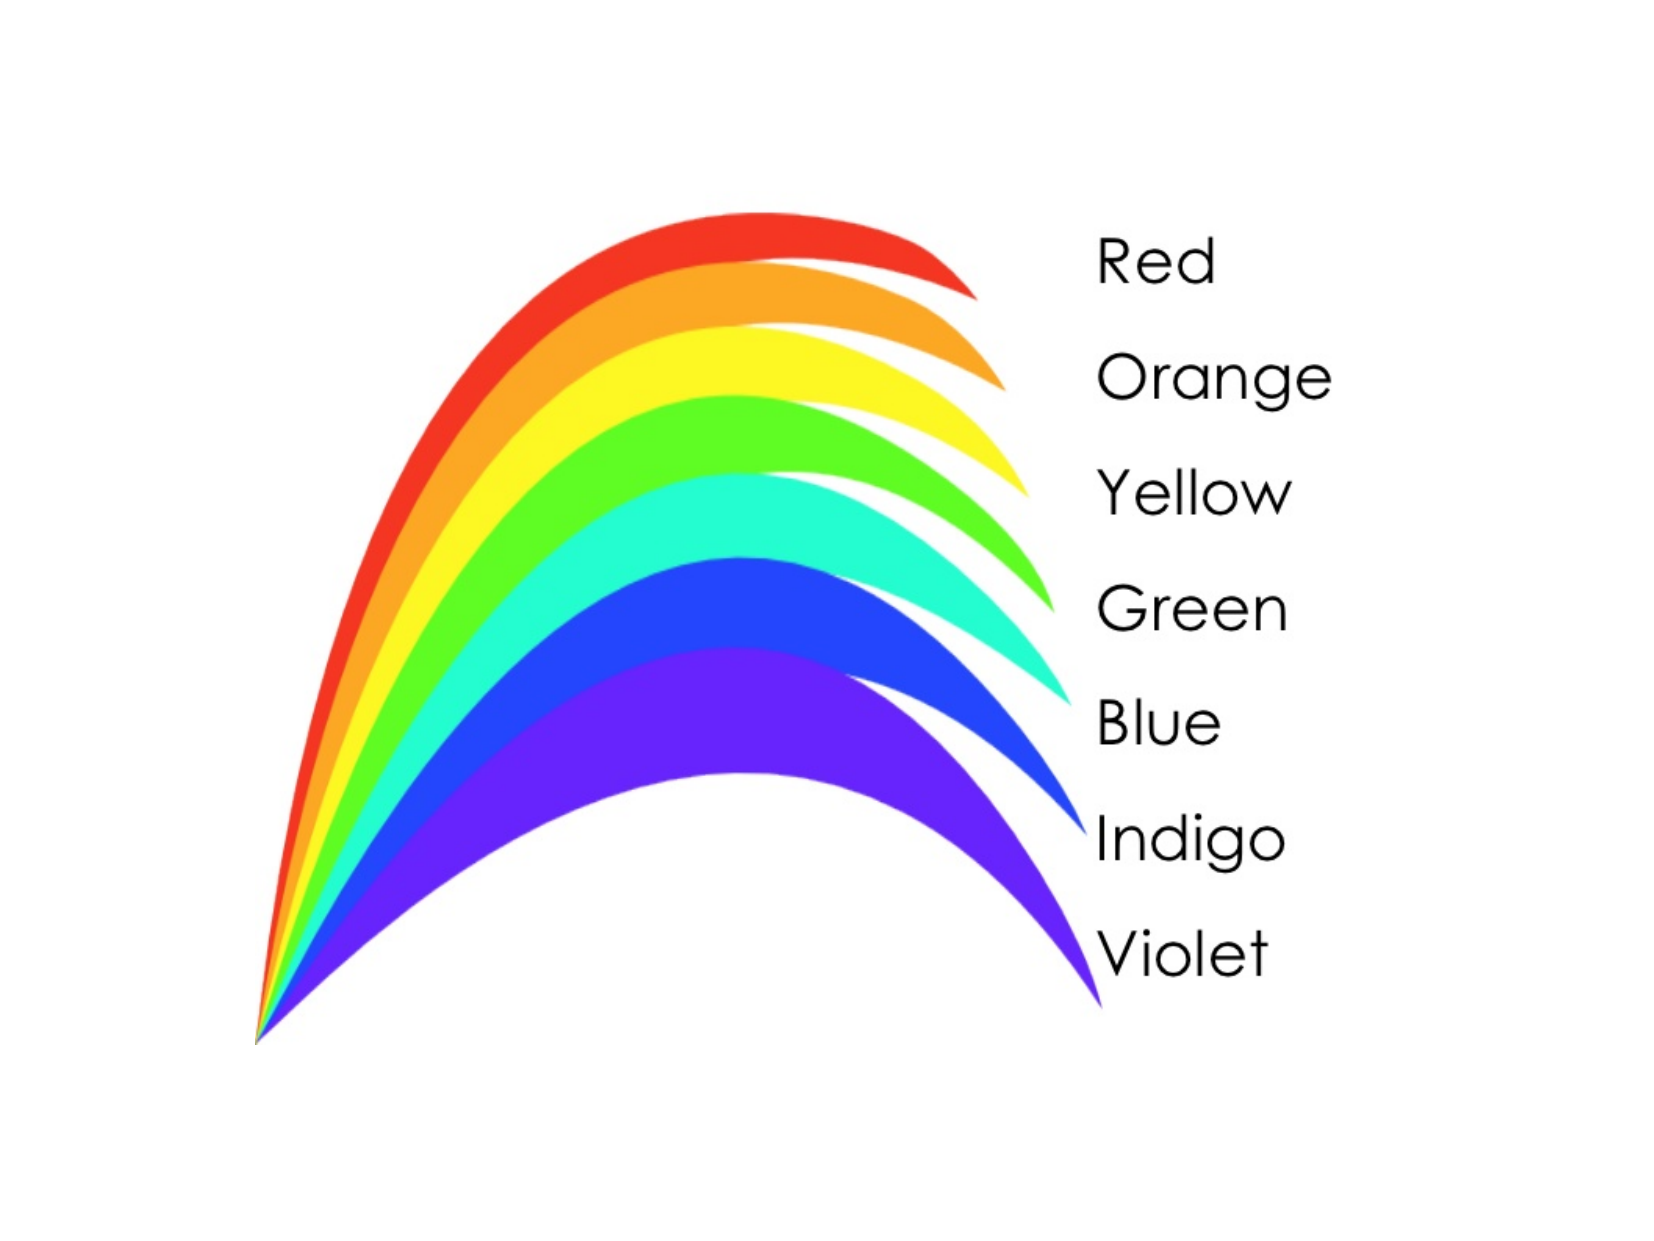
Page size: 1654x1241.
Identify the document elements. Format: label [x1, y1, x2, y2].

picture [255, 191, 1394, 1045]
